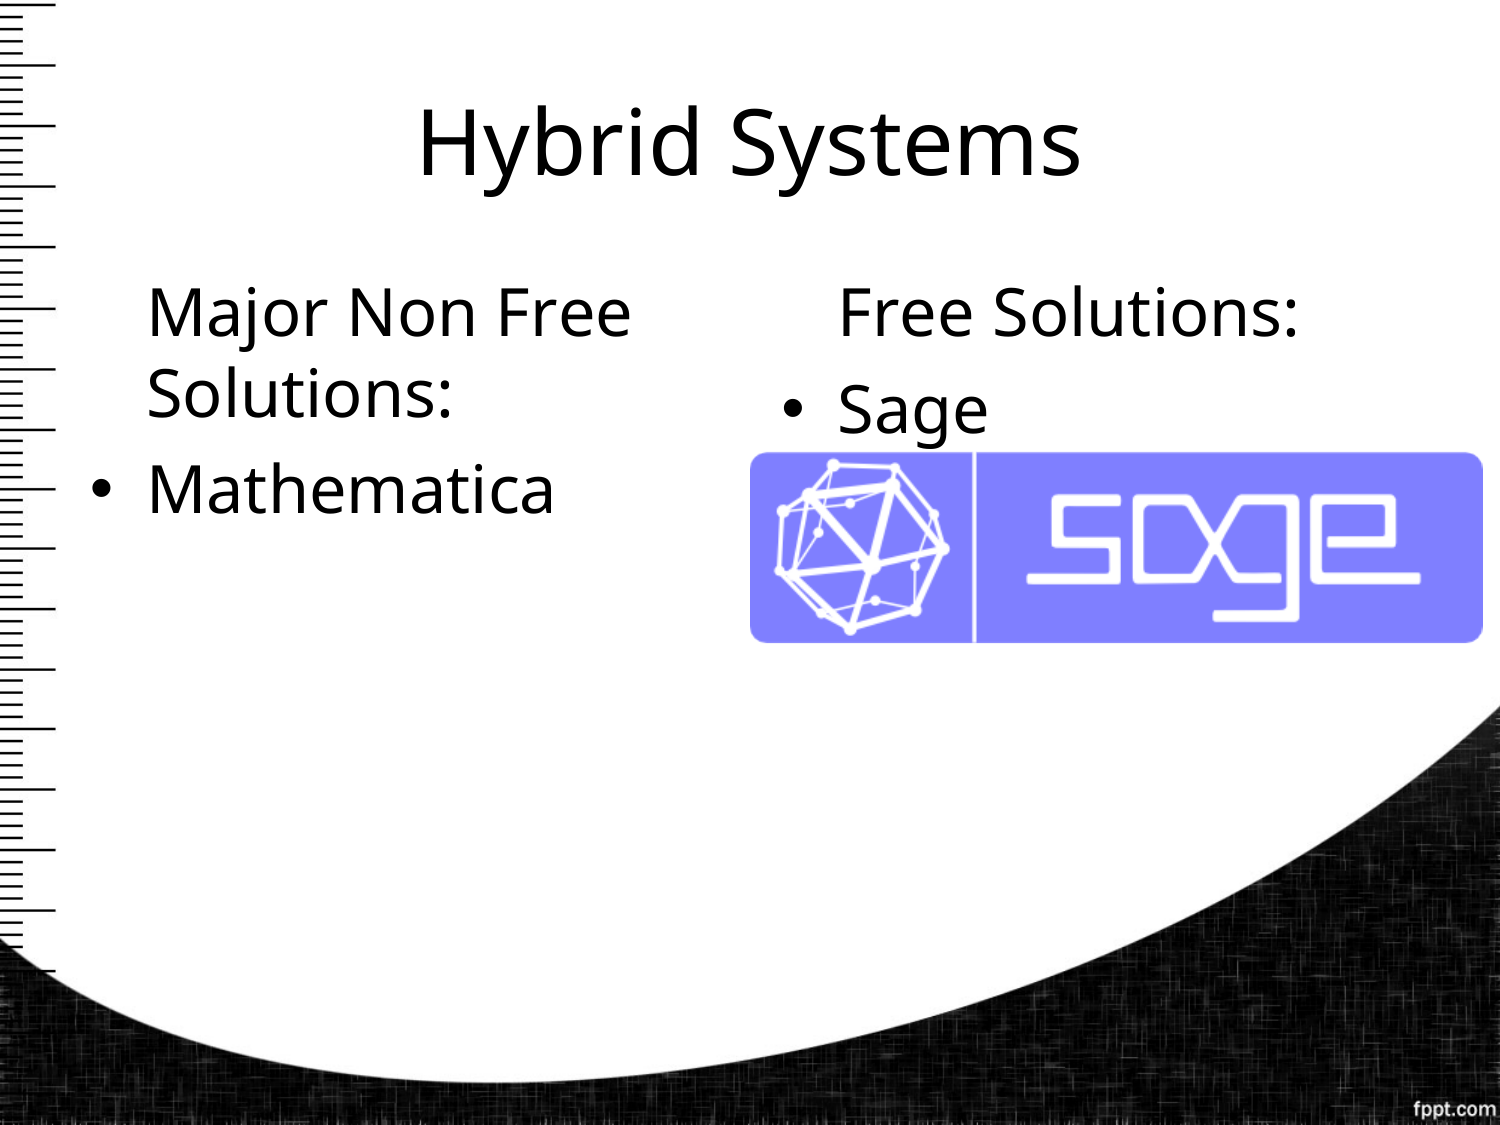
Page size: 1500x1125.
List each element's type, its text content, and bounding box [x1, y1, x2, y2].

list Major Non Free Solutions: Mathematica [75, 262, 734, 1006]
list Free Solutions: Sage [766, 646, 1426, 1006]
list Free Solutions: Sage [766, 262, 1426, 449]
title Hybrid Systems [75, 45, 1426, 233]
picture [0, 0, 1500, 1125]
